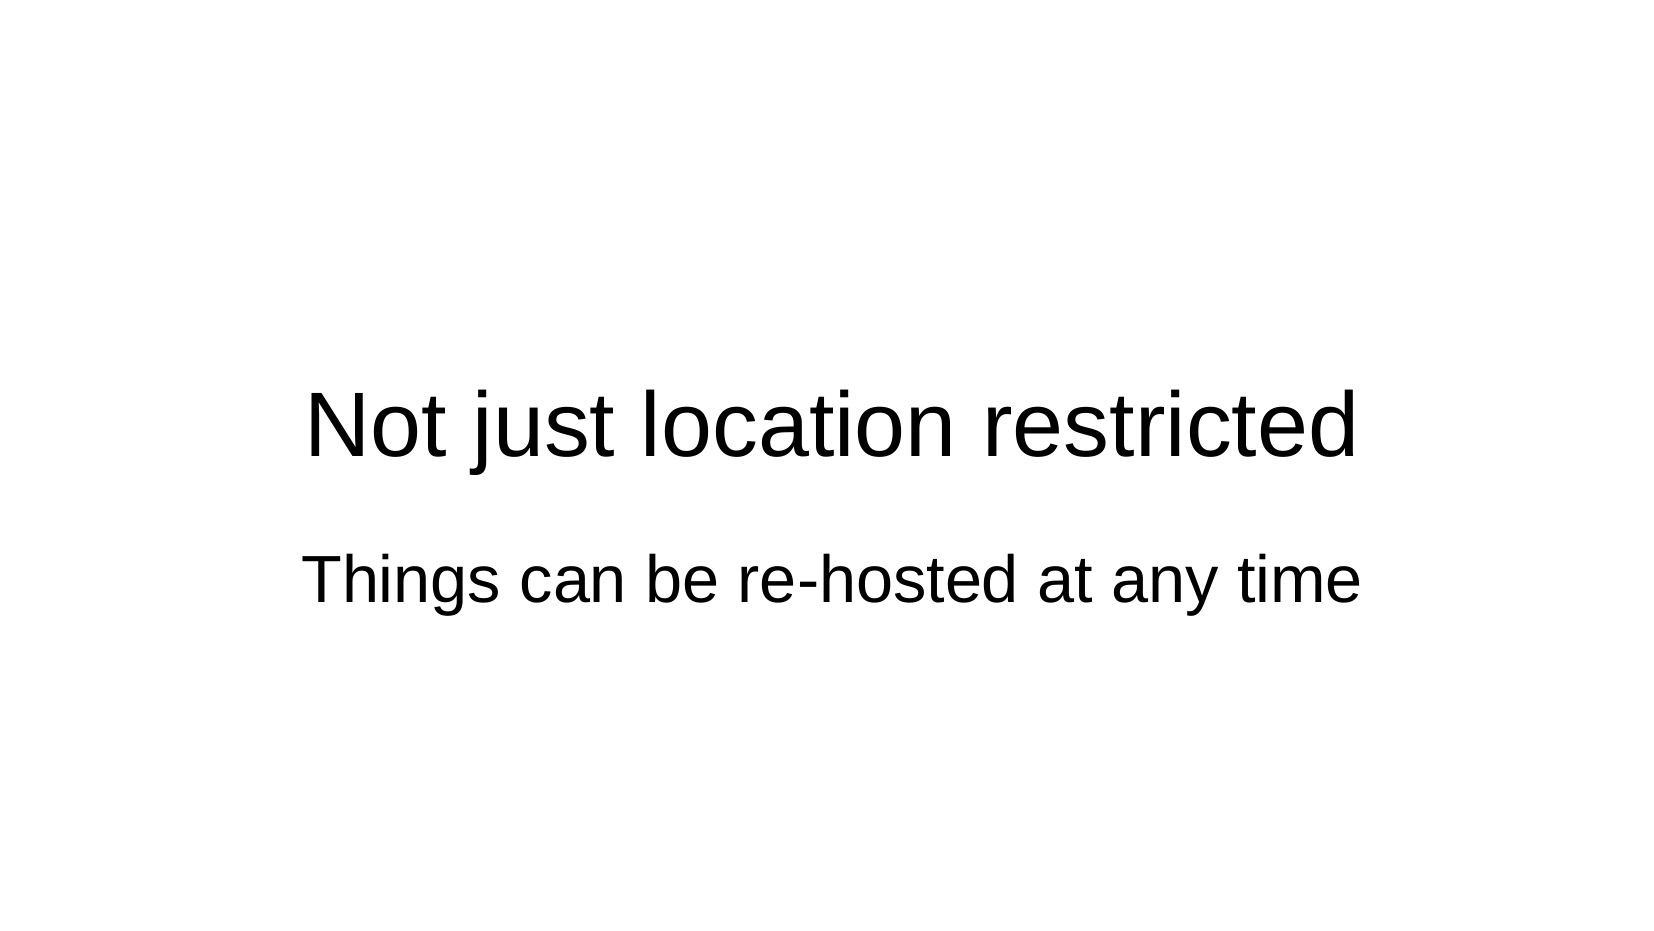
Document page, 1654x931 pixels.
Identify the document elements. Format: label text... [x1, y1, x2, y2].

subtitle Things can be re-hosted at any time [88, 442, 1577, 717]
title Not just location restricted [88, 346, 1577, 442]
